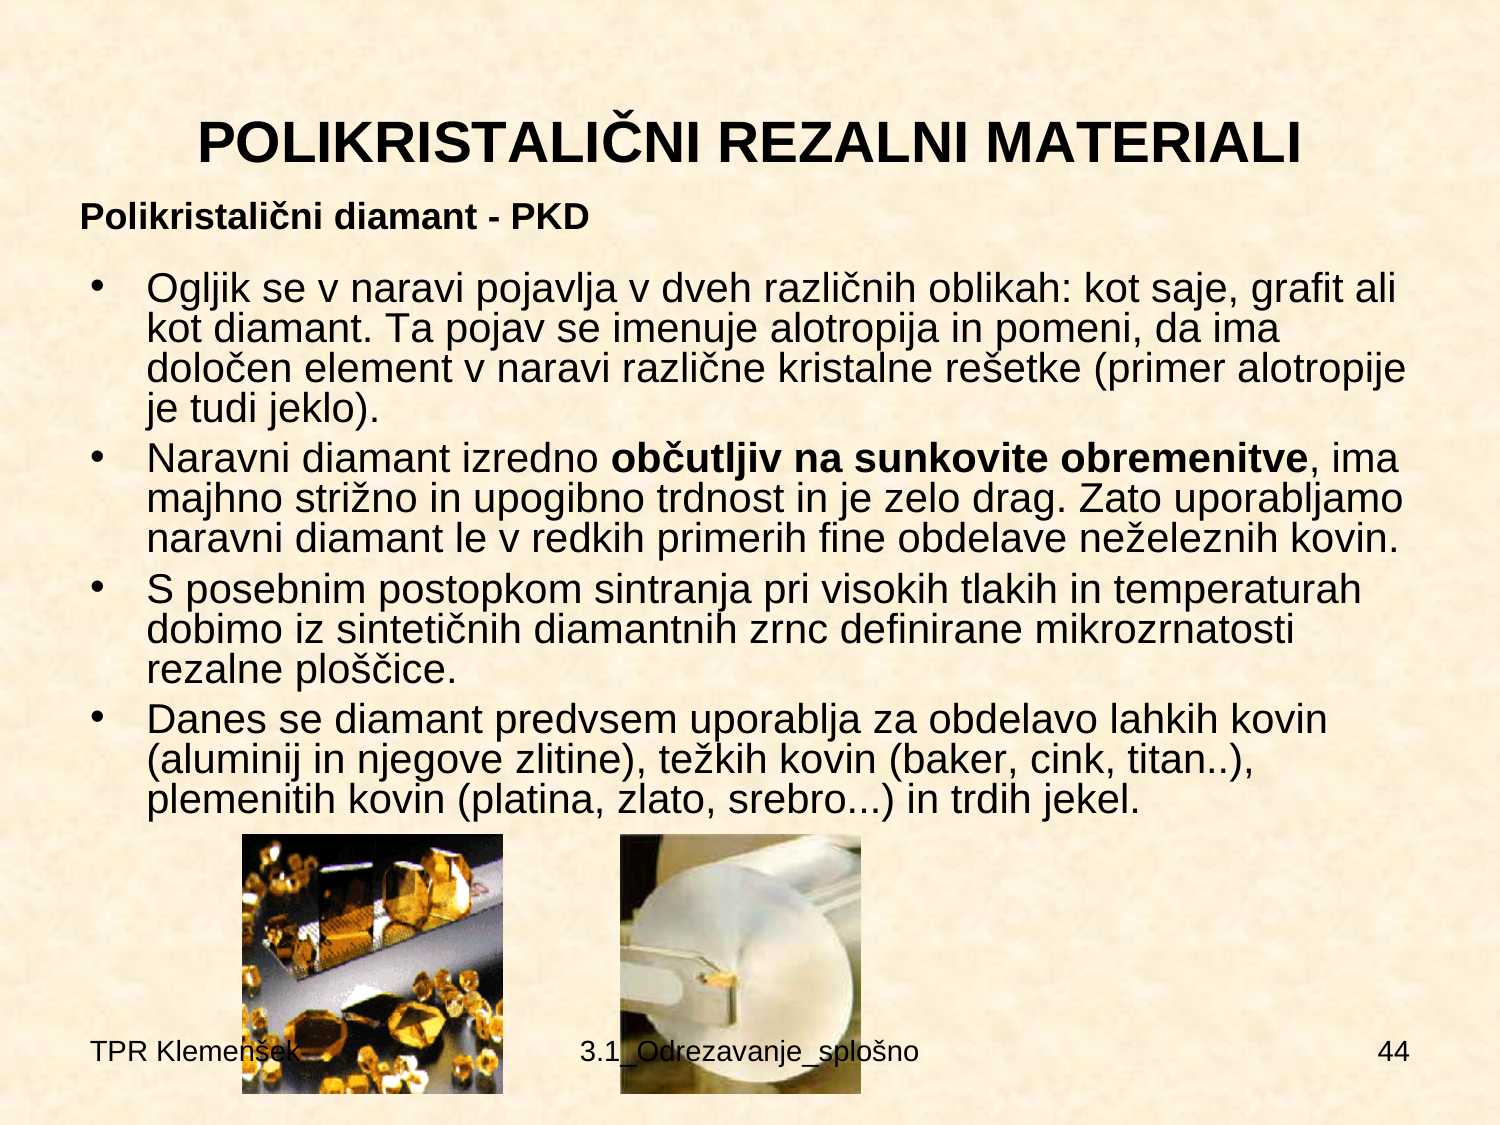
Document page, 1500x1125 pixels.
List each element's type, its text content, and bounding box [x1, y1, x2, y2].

list Ogljik se v naravi pojavlja v dveh različnih oblikah: kot saje, grafit ali kot diamant. Ta pojav se imenuje alotropija in pomeni, da ima določen element v naravi različne kristalne rešetke (primer alotropije je tudi jeklo). Naravni diamant izredno občutljiv na sunkovite obremenitve, ima majhno strižno in upogibno trdnost in je zelo drag. Zato uporabljamo naravni diamant le v redkih primerih fine obdelave neželeznih kovin. S posebnim postopkom sintranja pri visokih tlakih in temperaturah dobimo iz sintetičnih diamantnih zrnc definirane mikrozrnatosti rezalne ploščice. Danes se diamant predvsem uporablja za obdelavo lahkih kovin (aluminij in njegove zlitine), težkih kovin (baker, cink, titan..), plemenitih kovin (platina, zlato, srebro...) in trdih jekel. [75, 262, 1426, 1006]
text_box <number> [1074, 1024, 1426, 1103]
text_box TPR Klemenšek [74, 1024, 426, 1103]
text_box 3.1_Odrezavanje_splošno [512, 1024, 988, 1103]
text_box Polikristalični diamant - PKD [64, 184, 616, 245]
title POLIKRISTALIČNI REZALNI MATERIALI [75, 45, 1426, 233]
picture [0, 0, 1500, 1125]
